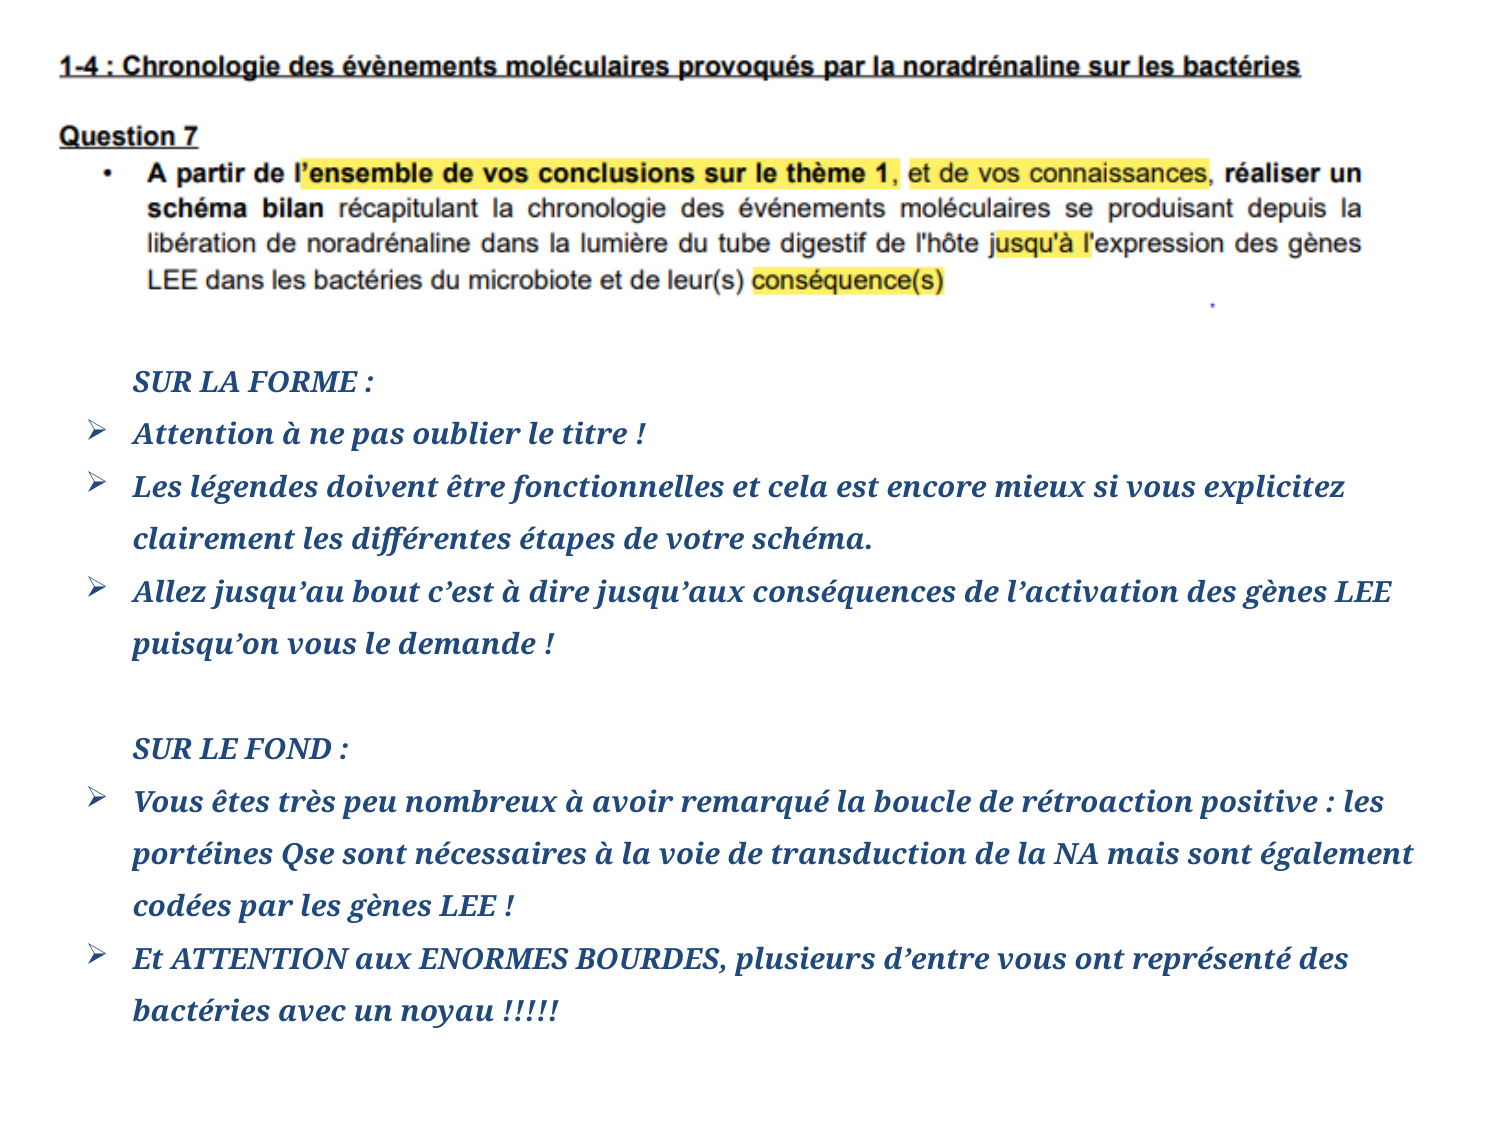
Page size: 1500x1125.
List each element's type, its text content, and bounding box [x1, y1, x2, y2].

picture [47, 35, 1394, 308]
text_box SUR LA FORME : Attention à ne pas oublier le titre ! Les légendes doivent être fonctionnelles et cela est encore mieux si vous explicitez clairement les différentes étapes de votre schéma. Allez jusqu’au bout c’est à dire jusqu’aux conséquences de l’activation des gènes LEE puisqu’on vous le demande ! SUR LE FOND : Vous êtes très peu nombreux à avoir remarqué la boucle de rétroaction positive : les portéines Qse sont nécessaires à la voie de transduction de la NA mais sont également codées par les gènes LEE ! Et ATTENTION aux ENORMES BOURDES, plusieurs d’entre vous ont représenté des bactéries avec un noyau !!!!! [70, 338, 1500, 1125]
